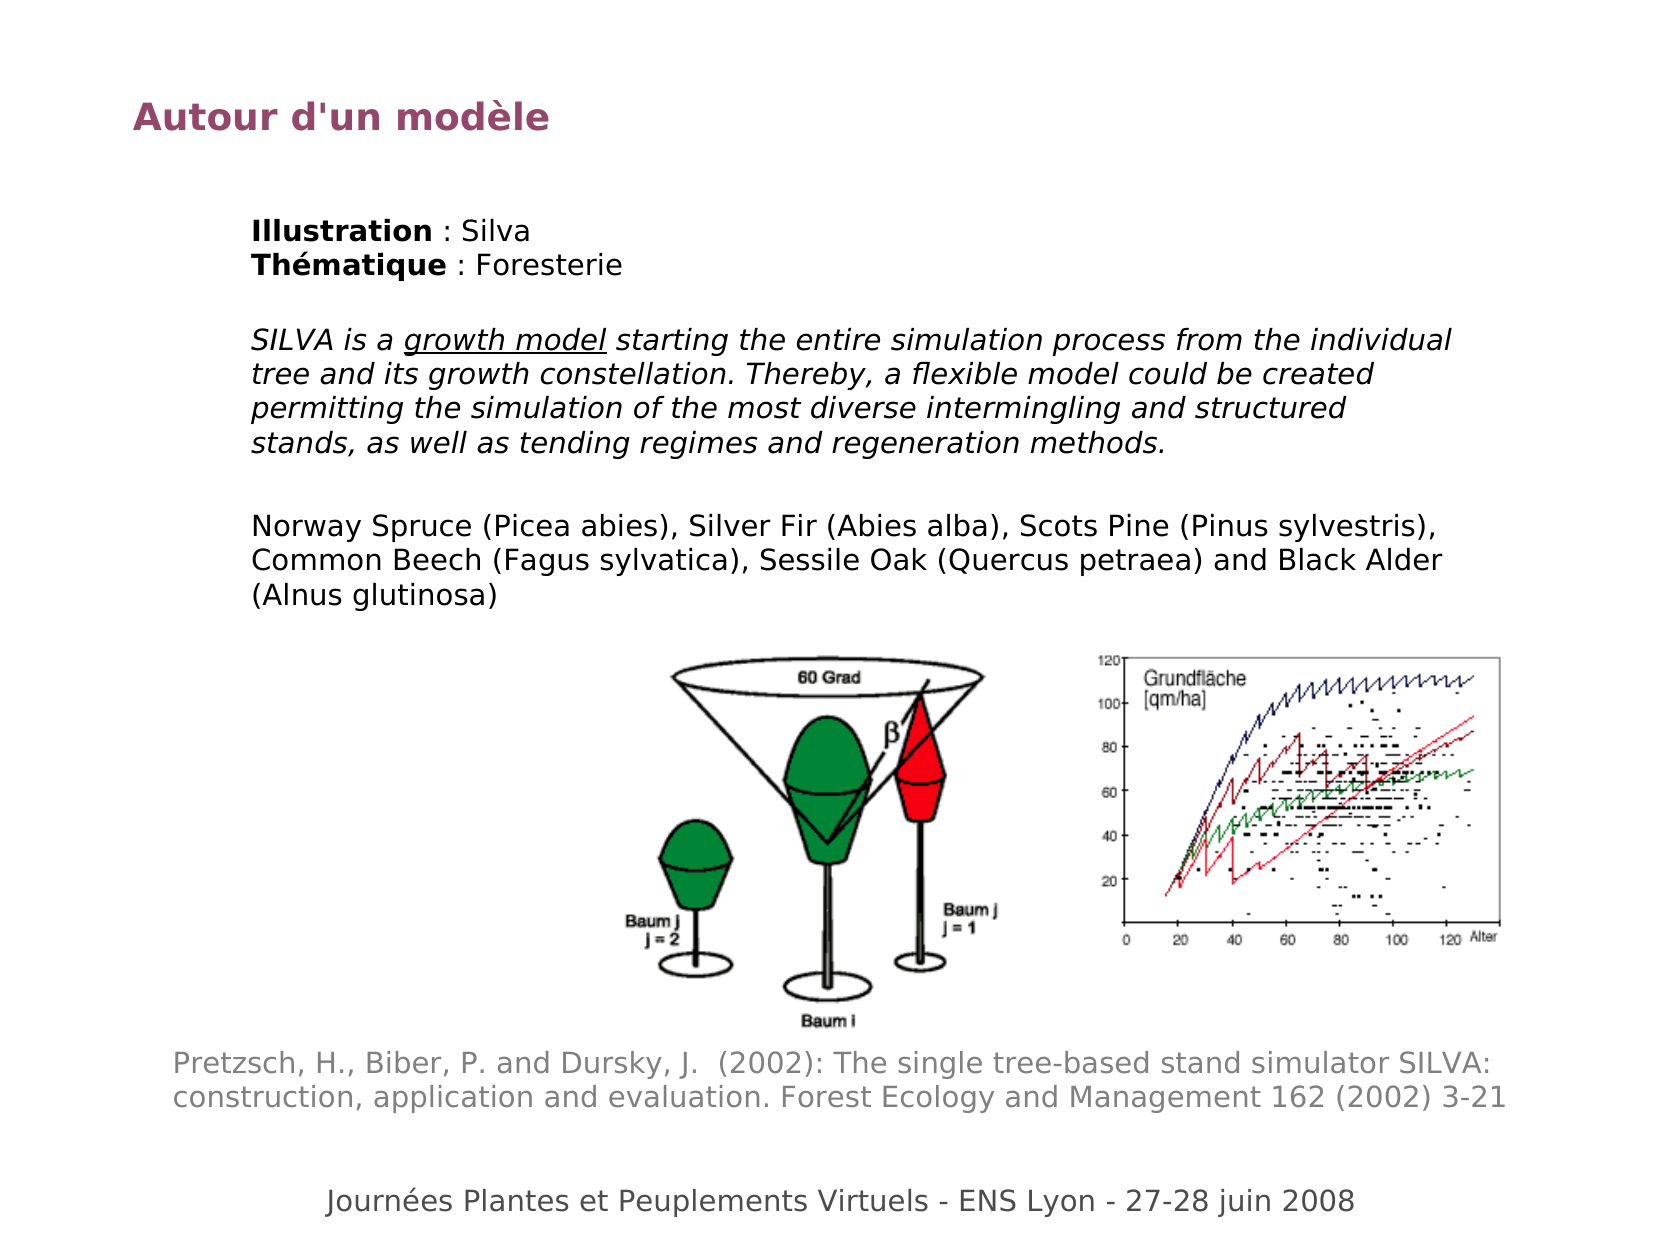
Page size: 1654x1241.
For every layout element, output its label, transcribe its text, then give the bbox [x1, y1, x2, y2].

picture [620, 649, 1012, 1037]
text_box Journées Plantes et Peuplements Virtuels - ENS Lyon - 27-28 juin 2008 [177, 1176, 1506, 1226]
text_box Pretzsch, H., Biber, P. and Dursky, J. (2002): The single tree-based stand simulator SILVA: construction, application and evaluation. Forest Ecology and Management 162 (2002) 3-21 [157, 1038, 1595, 1123]
text_box SILVA is a growth model starting the entire simulation process from the individual tree and its growth constellation. Thereby, a flexible model could be created permitting the simulation of the most diverse intermingling and structured stands, as well as tending regimes and regeneration methods. [236, 315, 1477, 502]
text_box Norway Spruce (Picea abies), Silver Fir (Abies alba), Scots Pine (Pinus sylvestris), Common Beech (Fagus sylvatica), Sessile Oak (Quercus petraea) and Black Alder (Alnus glutinosa) [236, 501, 1540, 620]
picture [1092, 649, 1511, 952]
text_box Autour d'un modèle [118, 88, 1034, 147]
text_box Illustration : Silva Thématique : Foresterie [236, 206, 1418, 291]
